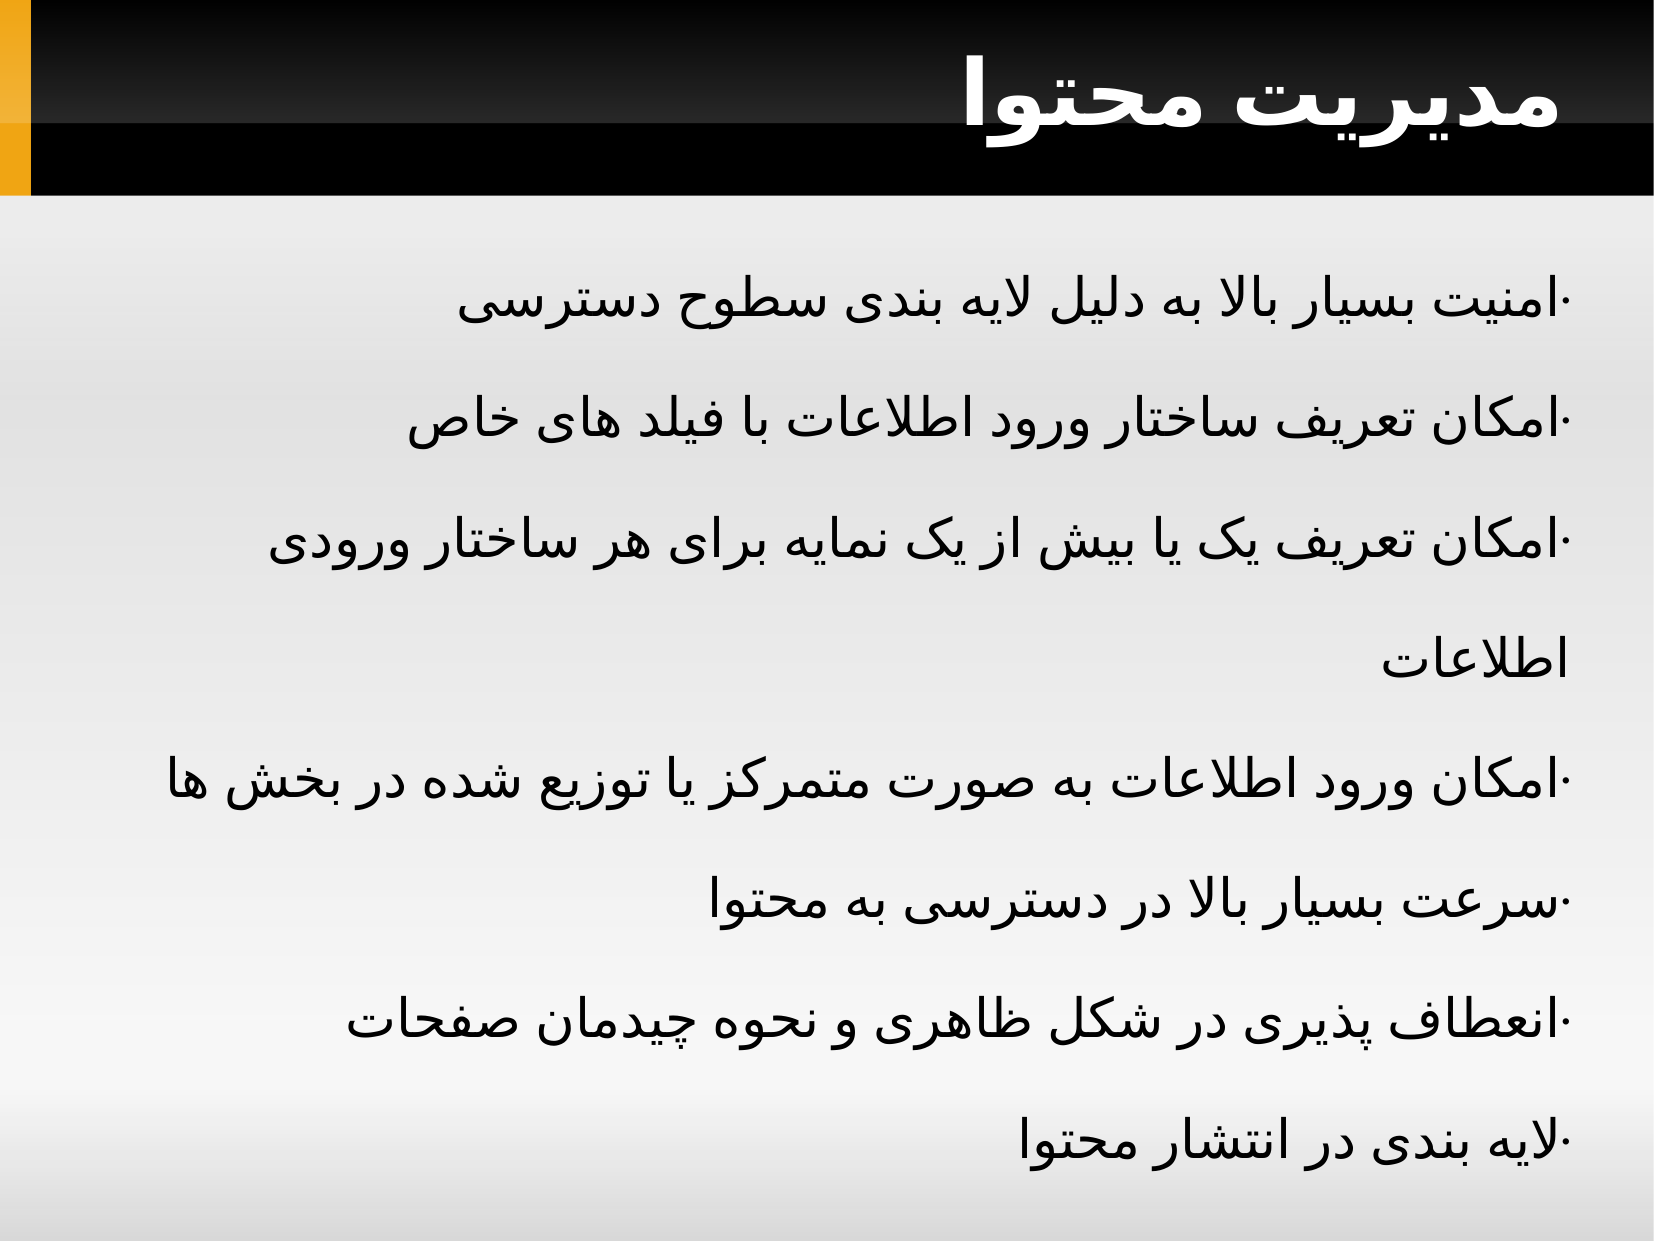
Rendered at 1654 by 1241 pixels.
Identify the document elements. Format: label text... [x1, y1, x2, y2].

picture [0, 0, 1654, 1241]
title مدیریت محتوا [76, 7, 1565, 200]
subtitle امنیت بسیار بالا به دلیل لایه بندی سطوح دسترسی امکان تعریف ساختار ورود اطلاعات با فیلد های خاص امکان تعریف یک یا بیش از یک نمایه برای هر ساختار ورودی اطلاعات امکان ورود اطلاعات به صورت متمرکز یا توزیع شده در بخش ها سرعت بسیار بالا در دسترسی به محتوا انعطاف پذیری در شکل ظاهری و نحوه چیدمان صفحات لایه بندی در انتشار محتوا [82, 224, 1571, 1174]
